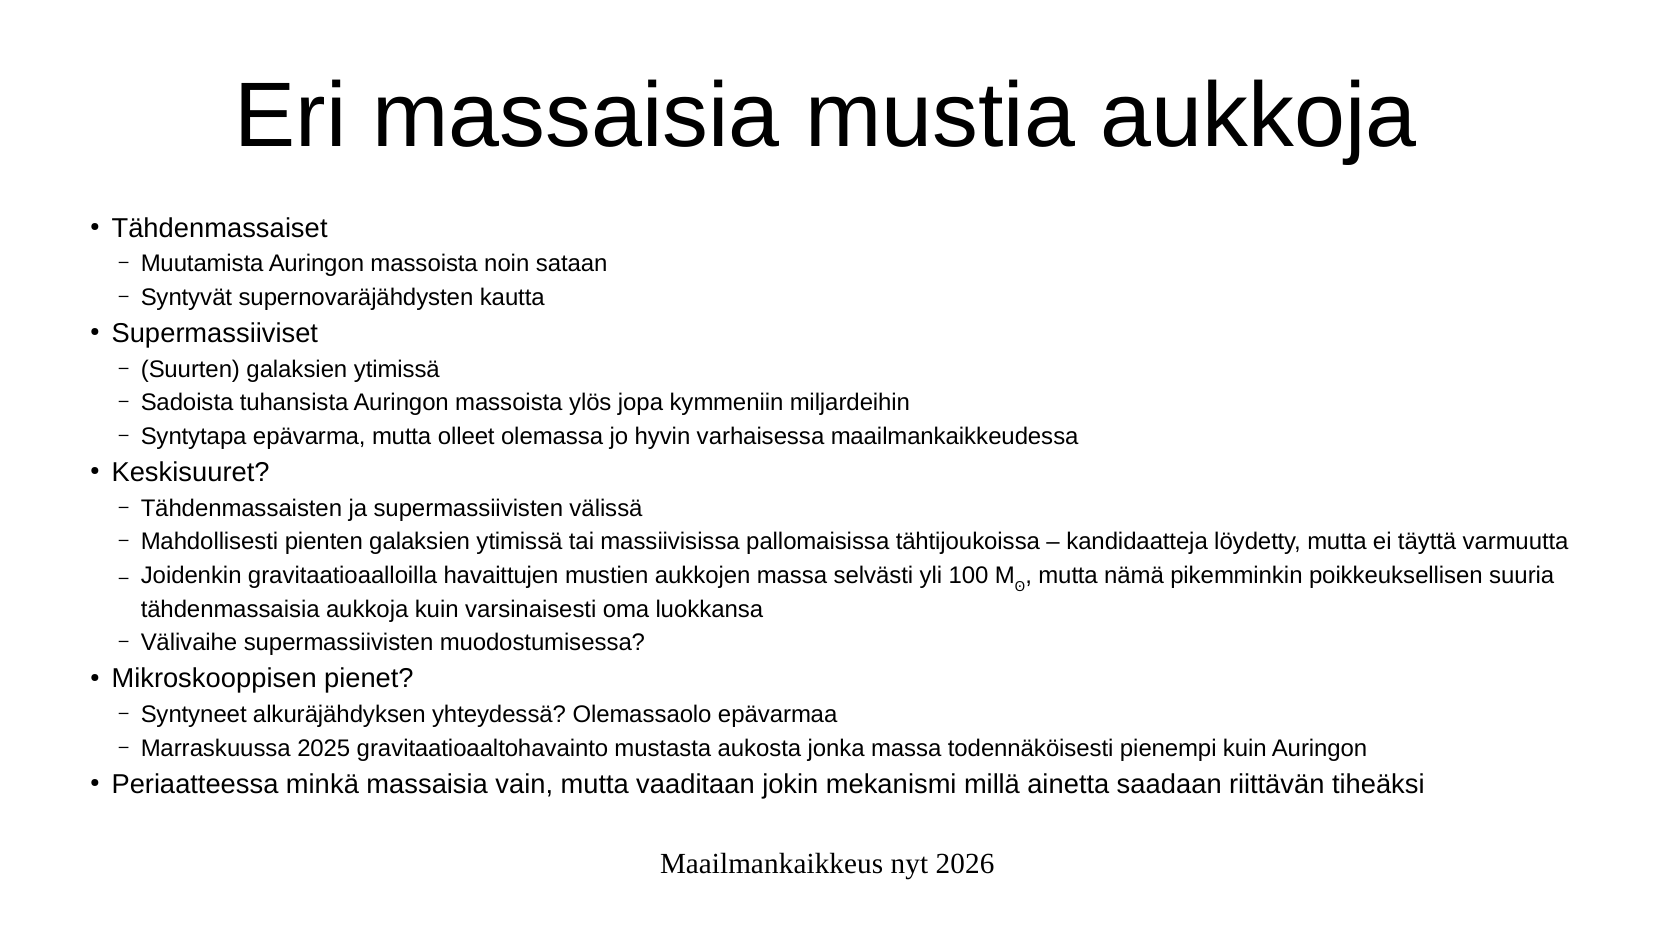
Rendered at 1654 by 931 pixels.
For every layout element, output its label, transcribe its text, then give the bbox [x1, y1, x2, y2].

list Tähdenmassaiset Muutamista Auringon massoista noin sataan Syntyvät supernovaräjähdysten kautta Supermassiiviset (Suurten) galaksien ytimissä Sadoista tuhansista Auringon massoista ylös jopa kymmeniin miljardeihin Syntytapa epävarma, mutta olleet olemassa jo hyvin varhaisessa maailmankaikkeudessa Keskisuuret? Tähdenmassaisten ja supermassiivisten välissä Mahdollisesti pienten galaksien ytimissä tai massiivisissa pallomaisissa tähtijoukoissa – kandidaatteja löydetty, mutta ei täyttä varmuutta Joidenkin gravitaatioaalloilla havaittujen mustien aukkojen massa selvästi yli 100 Mʘ, mutta nämä pikemminkin poikkeuksellisen suuria tähdenmassaisia aukkoja kuin varsinaisesti oma luokkansa Välivaihe supermassiivisten muodostumisessa? Mikroskooppisen pienet? Syntyneet alkuräjähdyksen yhteydessä? Olemassaolo epävarmaa Marraskuussa 2025 gravitaatioaaltohavainto mustasta aukosta jonka massa todennäköisesti pienempi kuin Auringon Periaatteessa minkä massaisia vain, mutta vaaditaan jokin mekanismi millä ainetta saadaan riittävän tiheäksi [82, 212, 1571, 839]
title Eri massaisia mustia aukkoja [82, 37, 1571, 193]
